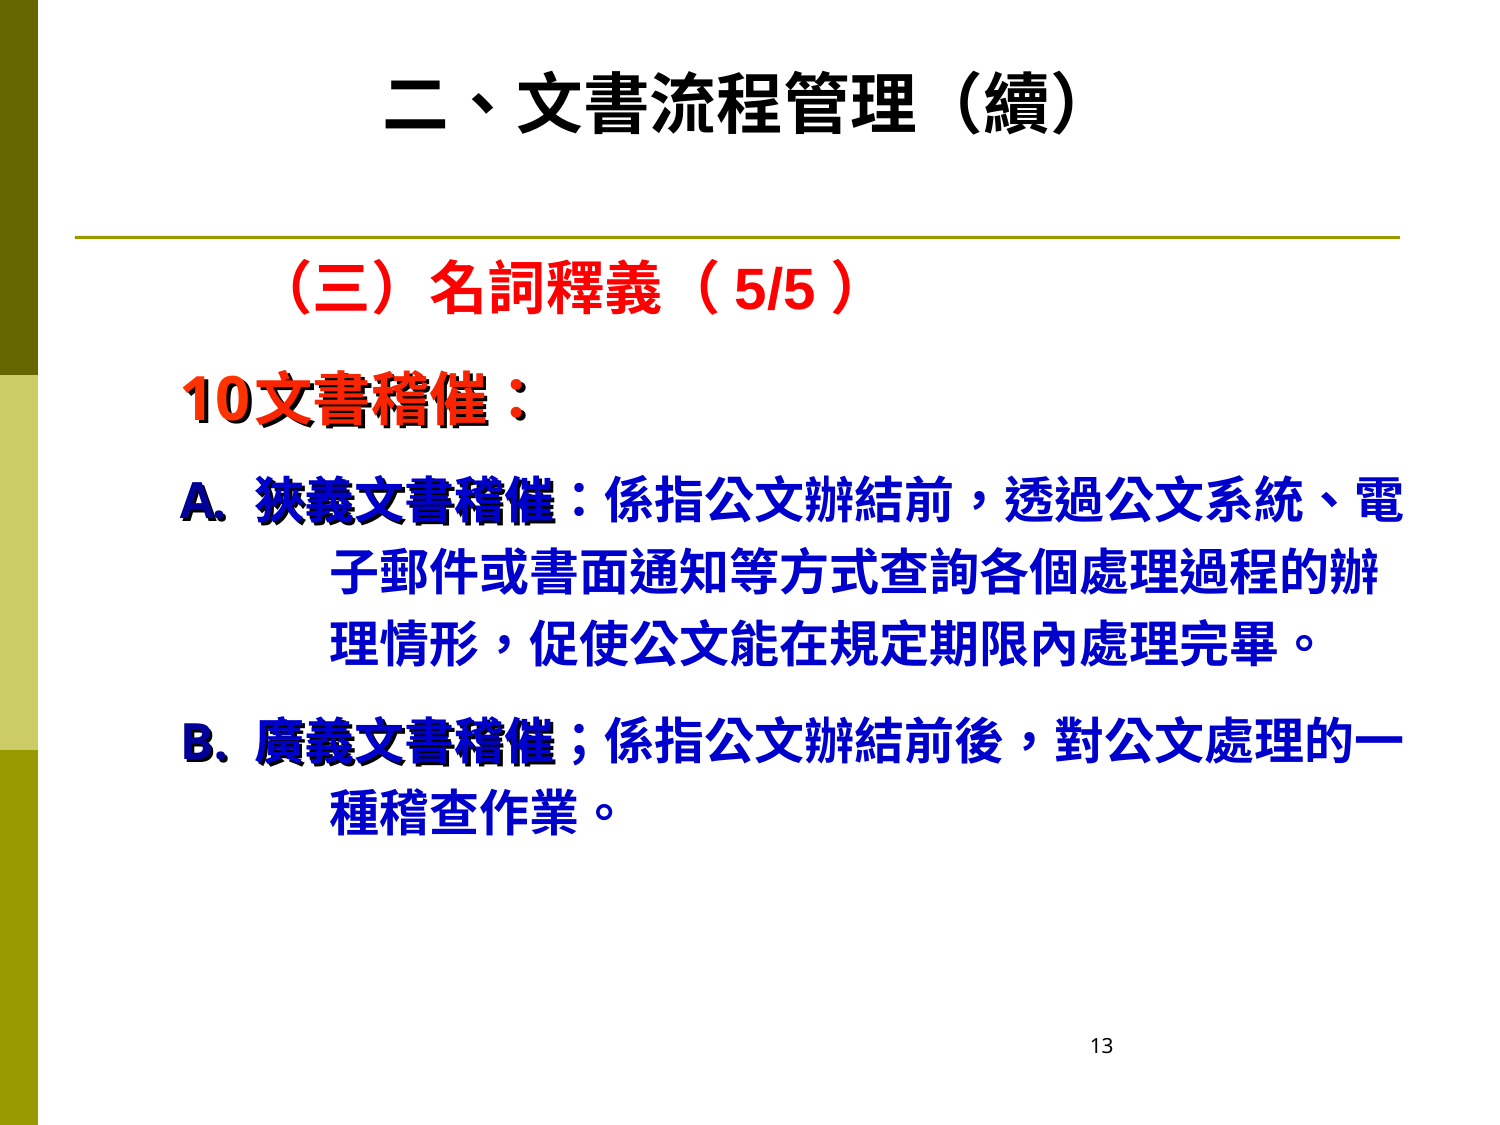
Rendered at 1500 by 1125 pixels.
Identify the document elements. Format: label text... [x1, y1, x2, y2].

text_box [1074, 1025, 1426, 1101]
title 二、文書流程管理（續） [75, 45, 1426, 149]
list （三）名詞釋義（5/5） 文書稽催： 狹義文書稽催：係指公文辦結前，透過公文系統、電子郵件或書面通知等方式查詢各個處理過程的辦理情形，促使公文能在規定期限內處理完畢。 廣義文書稽催；係指公文辦結前後，對公文處理的一種稽查作業。 [76, 243, 1427, 987]
